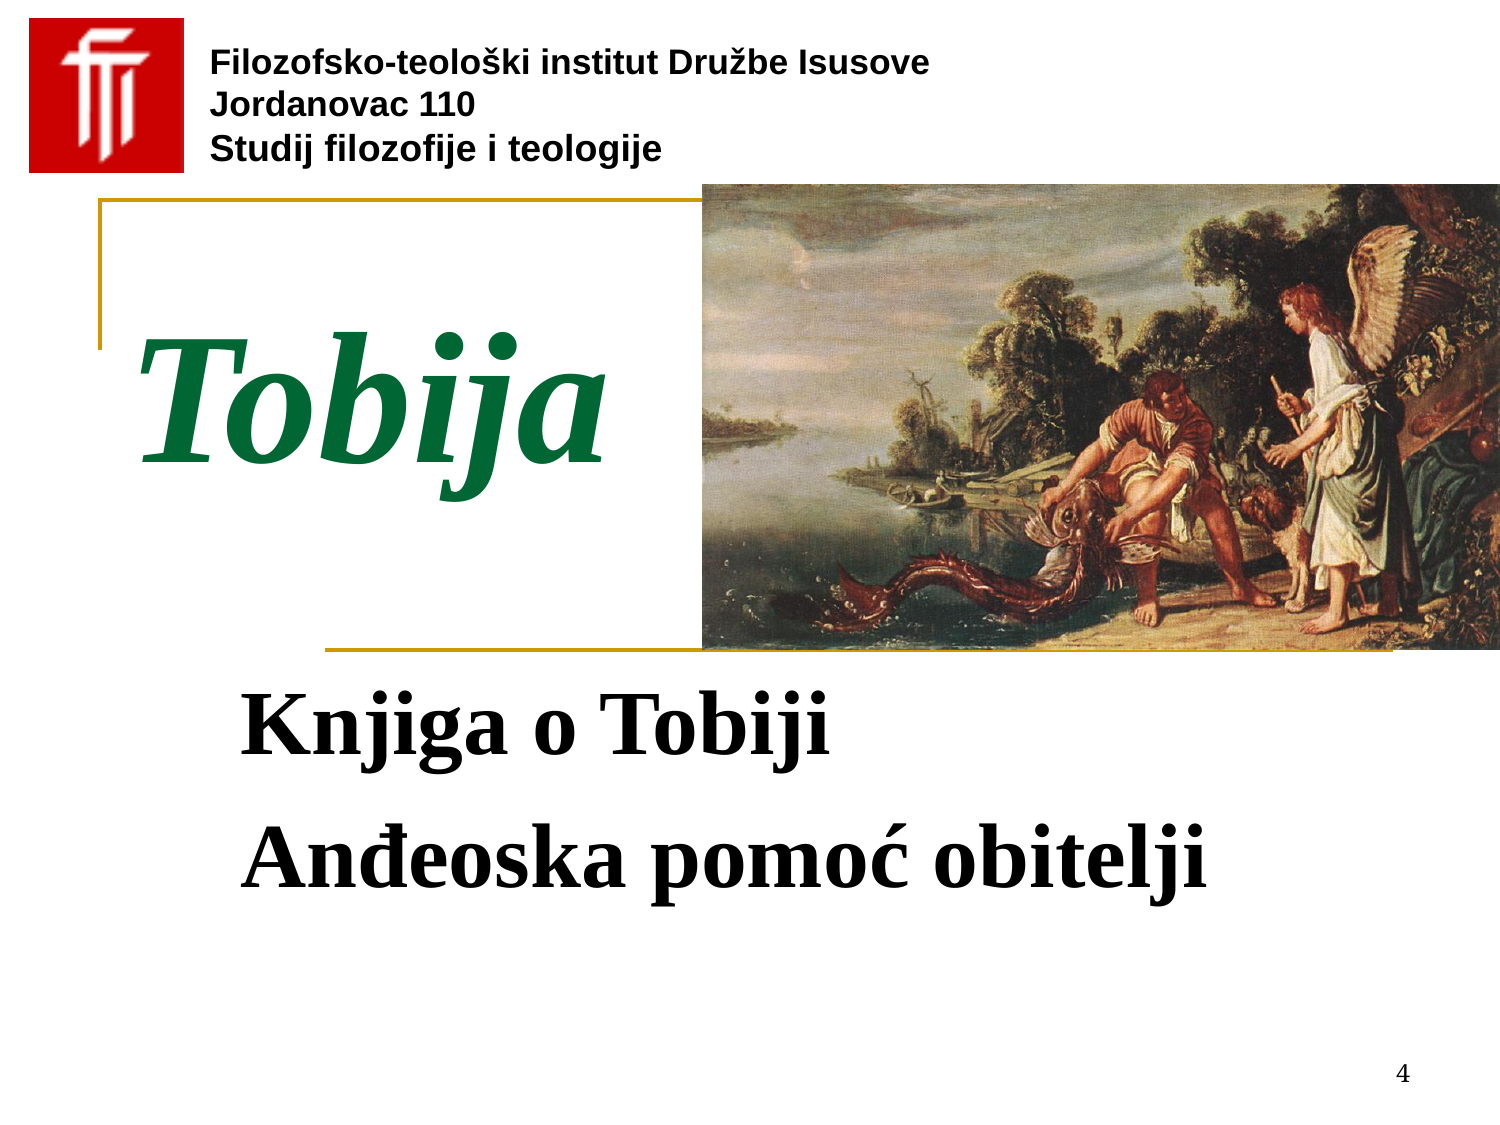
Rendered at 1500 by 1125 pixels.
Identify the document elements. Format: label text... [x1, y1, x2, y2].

text_box <number> [1074, 1024, 1426, 1100]
subtitle Knjiga o Tobiji Anđeoska pomoć obitelji [225, 655, 1276, 943]
text_box Filozofsko-teološki institut Družbe Isusove Jordanovac 110 Studij filozofije i teologije [194, 31, 963, 177]
picture [702, 184, 1500, 650]
picture [29, 18, 184, 173]
title Tobija [112, 267, 702, 591]
